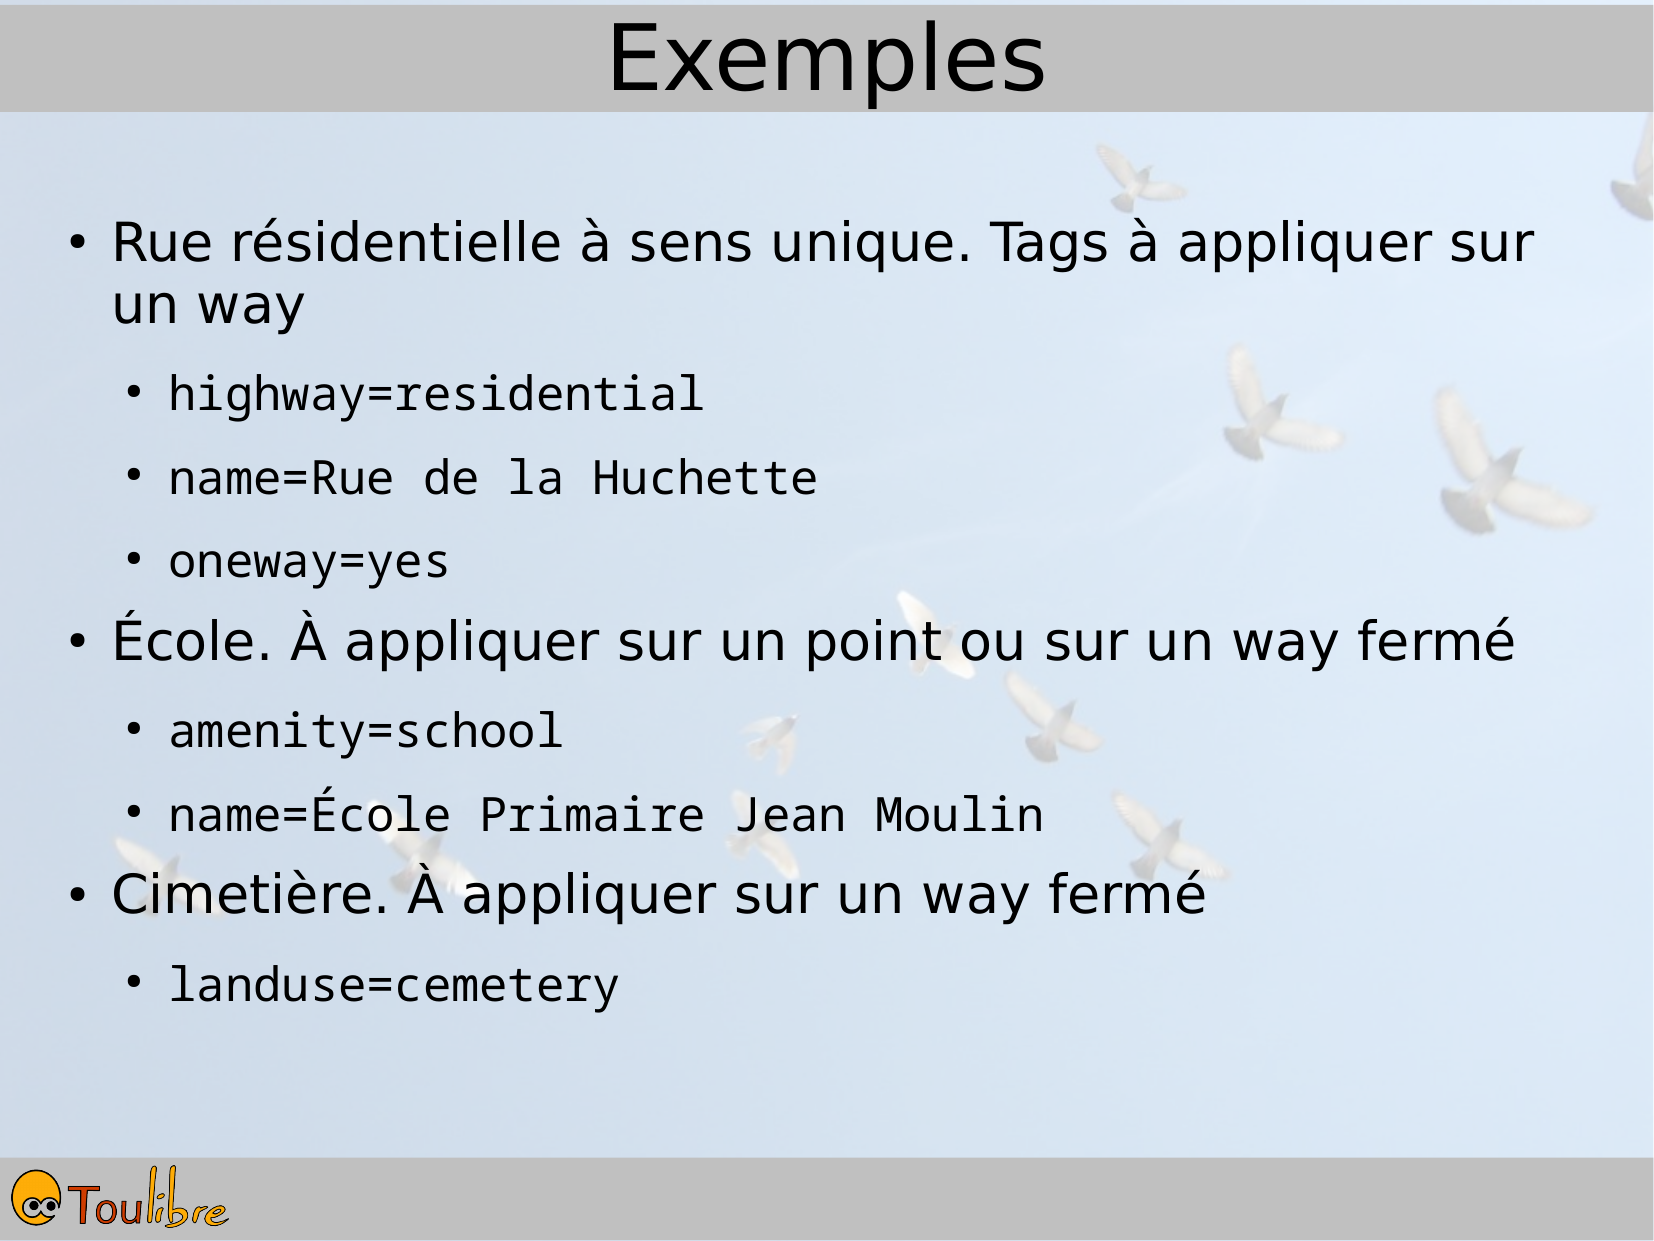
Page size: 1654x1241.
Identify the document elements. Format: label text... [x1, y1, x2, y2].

picture [11, 1165, 229, 1228]
title Exemples [0, 4, 1654, 112]
list Rue résidentielle à sens unique. Tags à appliquer sur un way highway=residential name=Rue de la Huchette oneway=yes École. À appliquer sur un point ou sur un way fermé amenity=school name=École Primaire Jean Moulin Cimetière. À appliquer sur un way fermé landuse=cemetery [53, 210, 1612, 1030]
